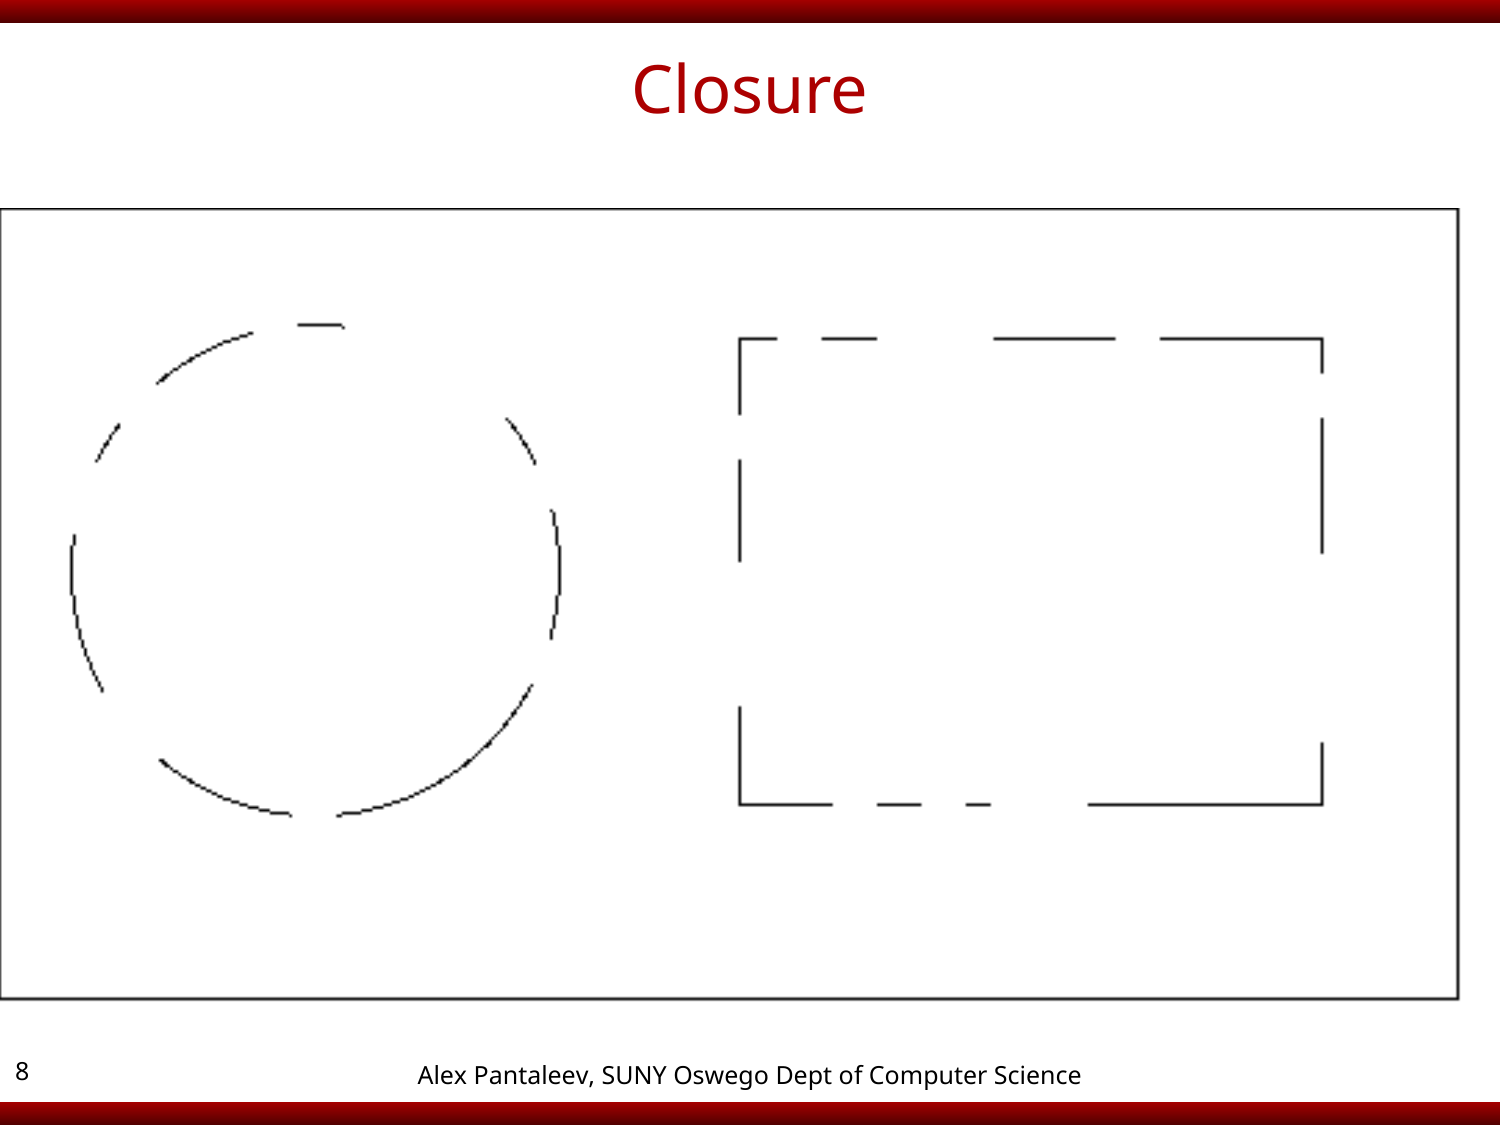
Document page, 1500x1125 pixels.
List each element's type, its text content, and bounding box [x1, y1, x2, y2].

picture [0, 208, 1463, 1004]
title Closure [0, 24, 1500, 150]
